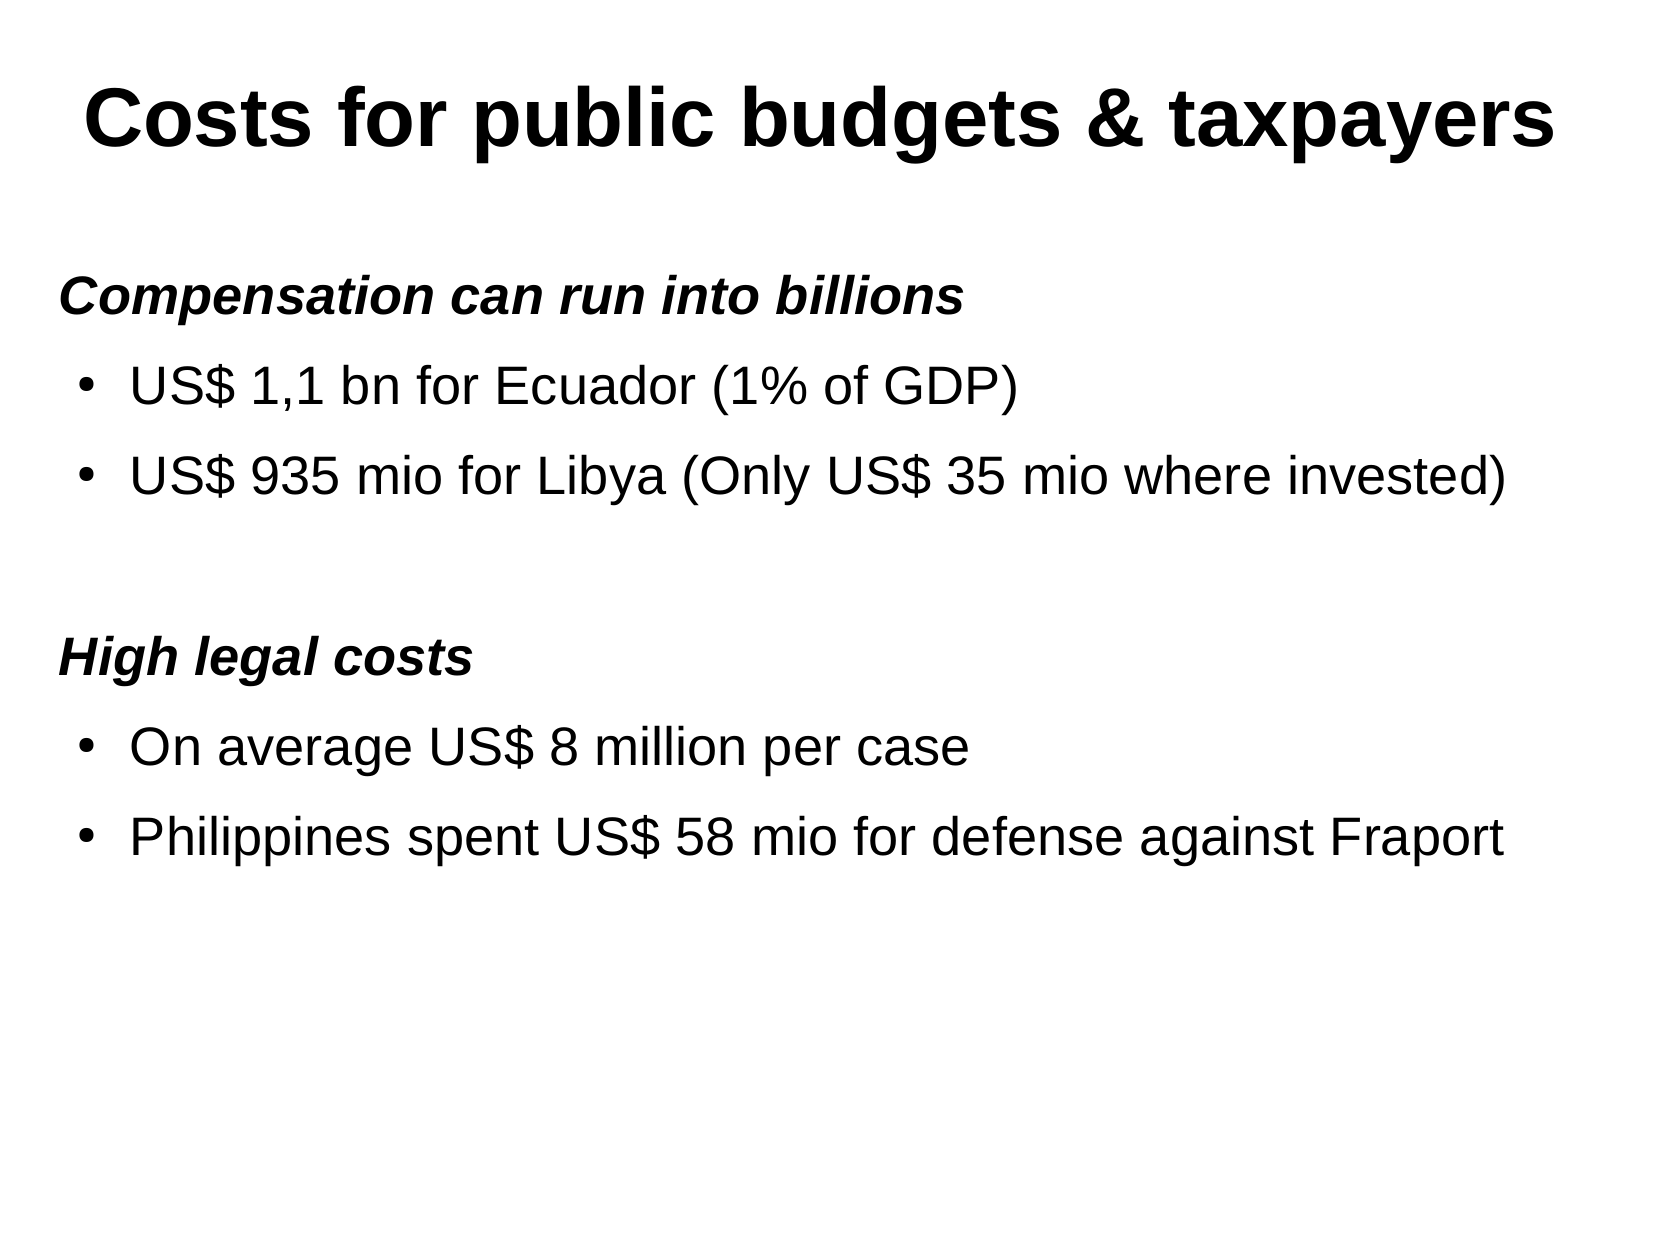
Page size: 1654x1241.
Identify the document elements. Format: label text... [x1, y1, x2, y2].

title Costs for public budgets & taxpayers [76, 0, 1565, 237]
list Compensation can run into billions US$ 1,1 bn for Ecuador (1% of GDP) US$ 935 mio for Libya (Only US$ 35 mio where invested) High legal costs On average US$ 8 million per case Philippines spent US$ 58 mio for defense against Fraport [59, 265, 1625, 1198]
